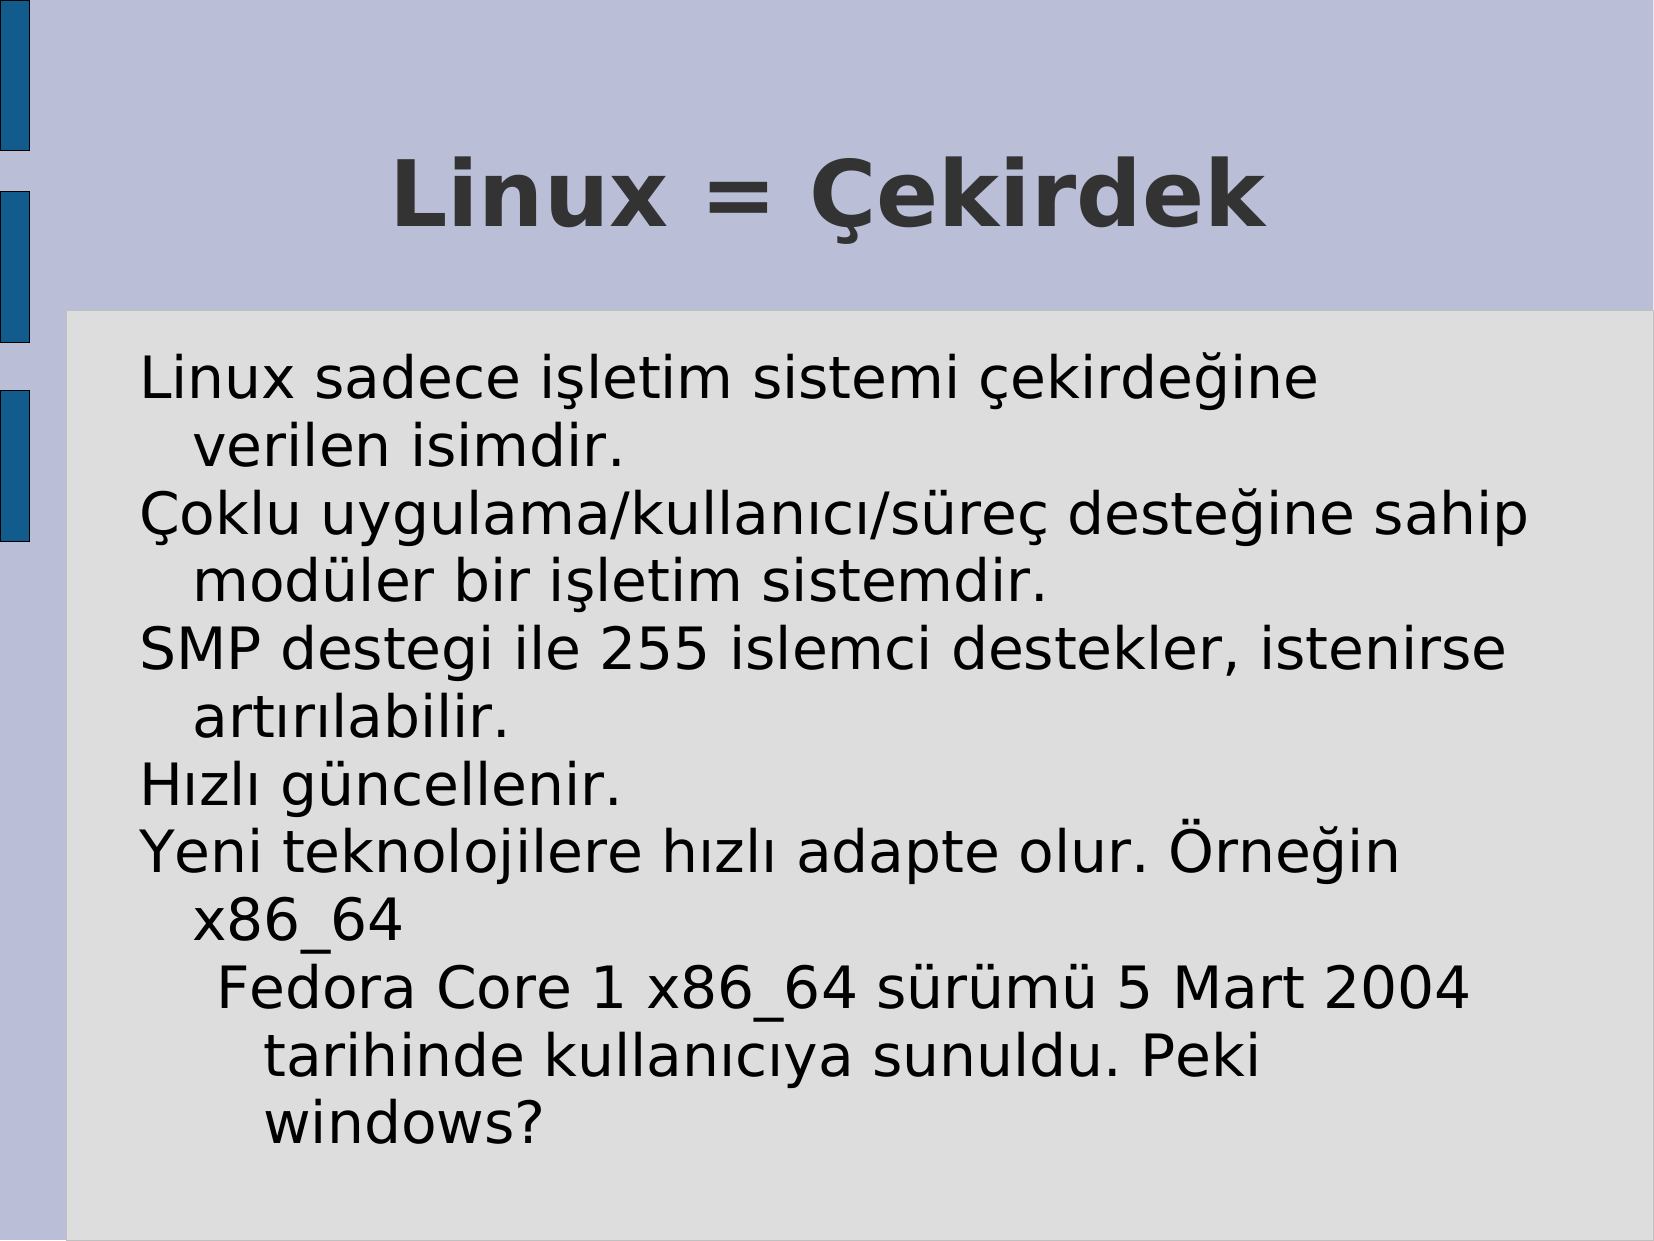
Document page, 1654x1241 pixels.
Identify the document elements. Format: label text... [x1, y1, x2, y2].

title Linux = Çekirdek [121, 91, 1534, 299]
list Linux sadece işletim sistemi çekirdeğine verilen isimdir. Çoklu uygulama/kullanıcı/süreç desteğine sahip modüler bir işletim sistemdir. SMP destegi ile 255 islemci destekler, istenirse artırılabilir. Hızlı güncellenir. Yeni teknolojilere hızlı adapte olur. Örneğin x86_64 Fedora Core 1 x86_64 sürümü 5 Mart 2004 tarihinde kullanıcıya sunuldu. Peki windows? [121, 344, 1534, 1158]
